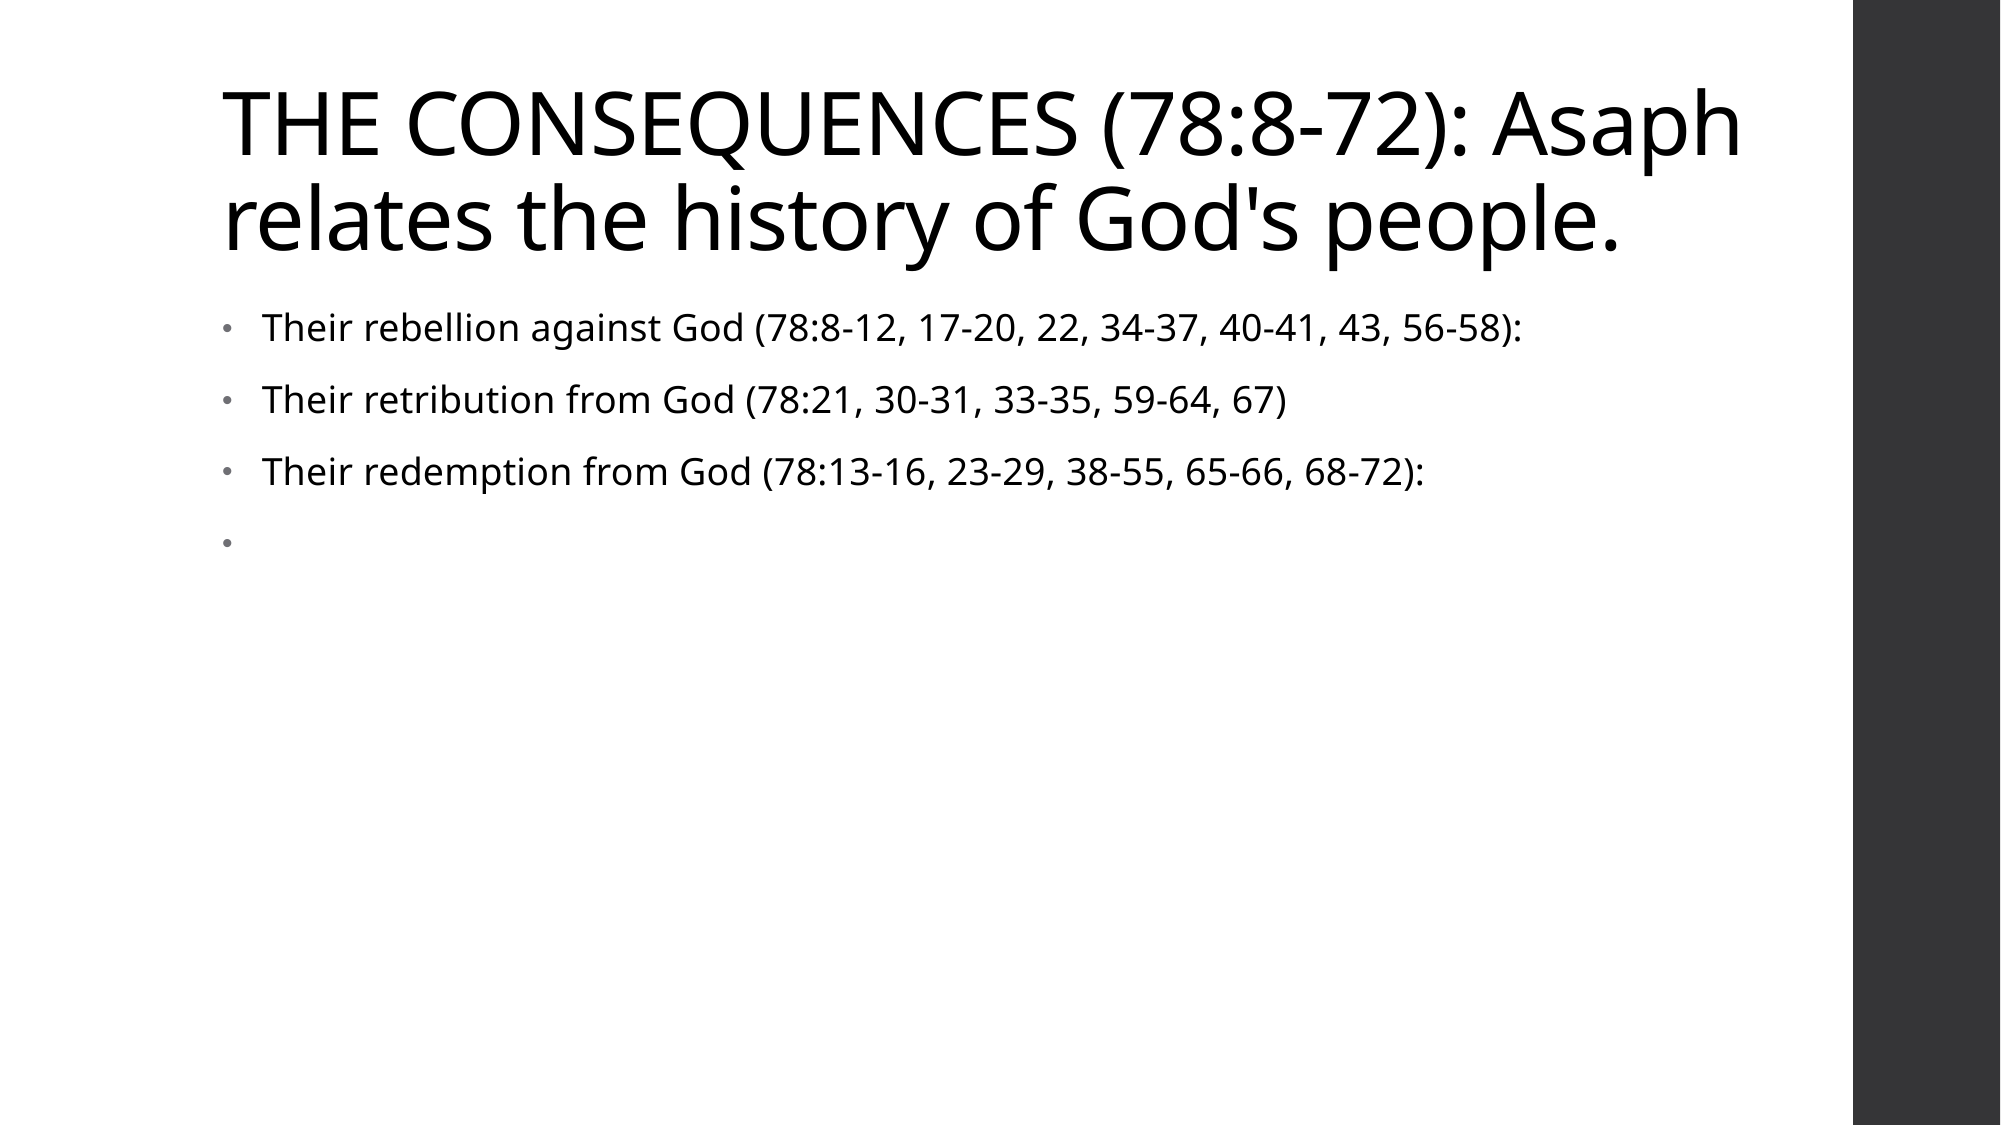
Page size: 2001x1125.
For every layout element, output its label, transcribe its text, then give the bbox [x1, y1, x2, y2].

list Their rebellion against God (78:8-12, 17-20, 22, 34-37, 40-41, 43, 56-58): Their retribution from God (78:21, 30-31, 33-35, 59-64, 67) Their redemption from God (78:13-16, 23-29, 38-55, 65-66, 68-72): [206, 299, 1617, 1014]
title THE CONSEQUENCES (78:8-72): Asaph relates the history of God's people. [206, 60, 1797, 278]
